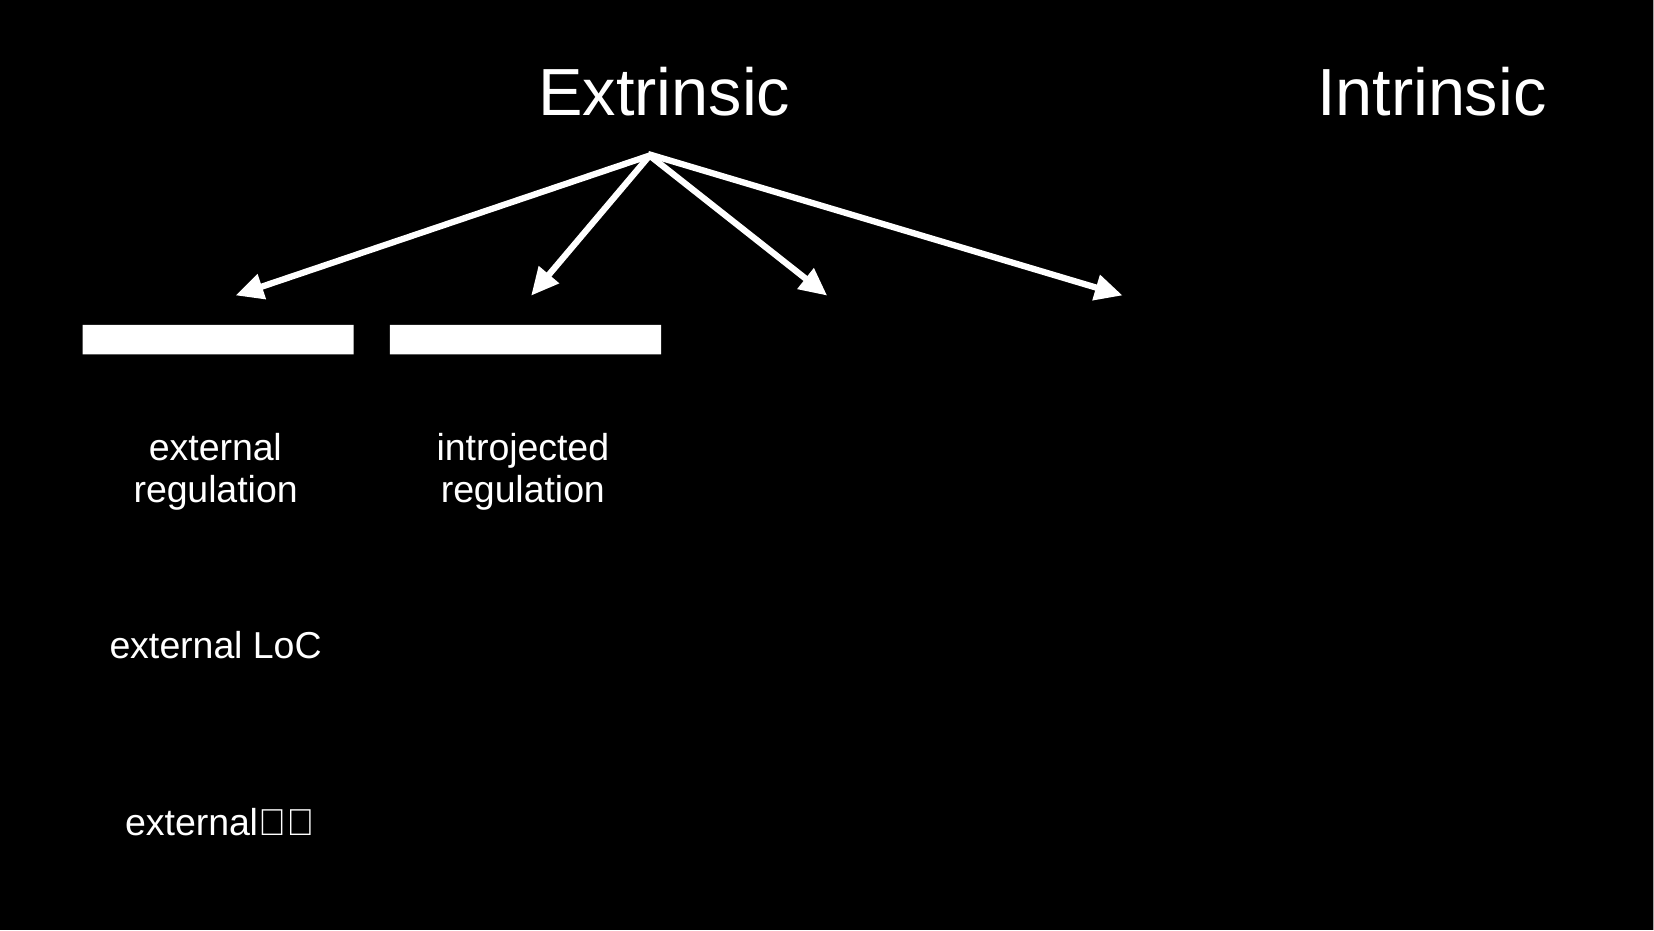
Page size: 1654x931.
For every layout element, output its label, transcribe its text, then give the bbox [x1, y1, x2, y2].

list introjected regulation [390, 405, 656, 532]
list Extrinsic [531, 29, 798, 156]
list external regulation [82, 405, 349, 532]
list external🥕🏒 [87, 759, 353, 886]
list external LoC [82, 582, 349, 709]
text_box [82, 324, 354, 355]
list Intrinsic [1299, 29, 1565, 156]
text_box [389, 324, 662, 355]
